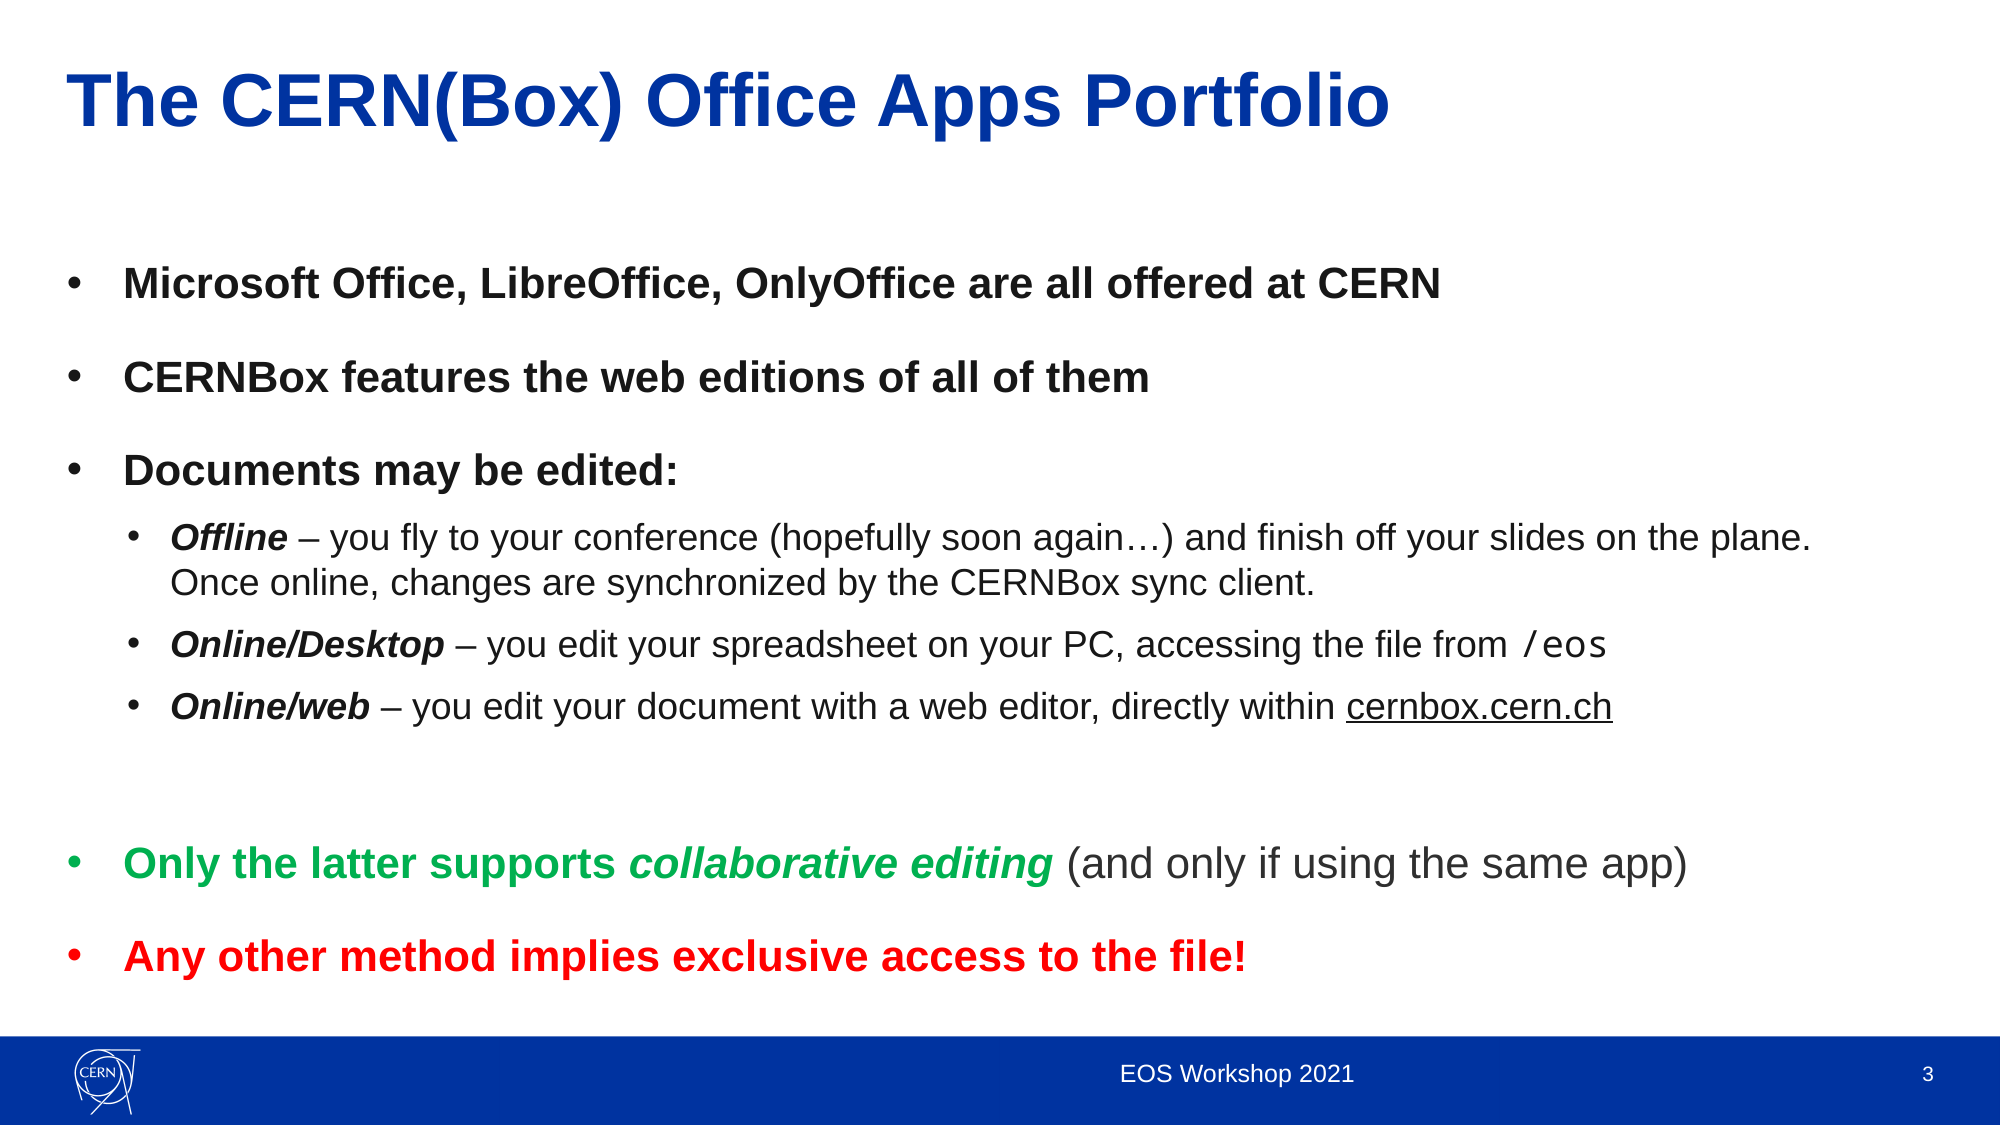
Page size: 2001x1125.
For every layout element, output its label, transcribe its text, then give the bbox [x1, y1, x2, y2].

title The CERN(Box) Office Apps Portfolio [66, 61, 1933, 237]
slide_number <number> [1822, 1042, 1934, 1103]
picture [0, 1036, 2000, 1125]
footer EOS Workshop 2021 [698, 1042, 1777, 1103]
list Microsoft Office, LibreOffice, OnlyOffice are all offered at CERN CERNBox features the web editions of all of them Documents may be edited: Offline – you fly to your conference (hopefully soon again…) and finish off your slides on the plane. Once online, changes are synchronized by the CERNBox sync client. Online/Desktop – you edit your spreadsheet on your PC, accessing the file from /eos Online/web – you edit your document with a web editor, directly within cernbox.cern.ch Only the latter supports collaborative editing (and only if using the same app) Any other method implies exclusive access to the file! [66, 261, 1933, 1018]
